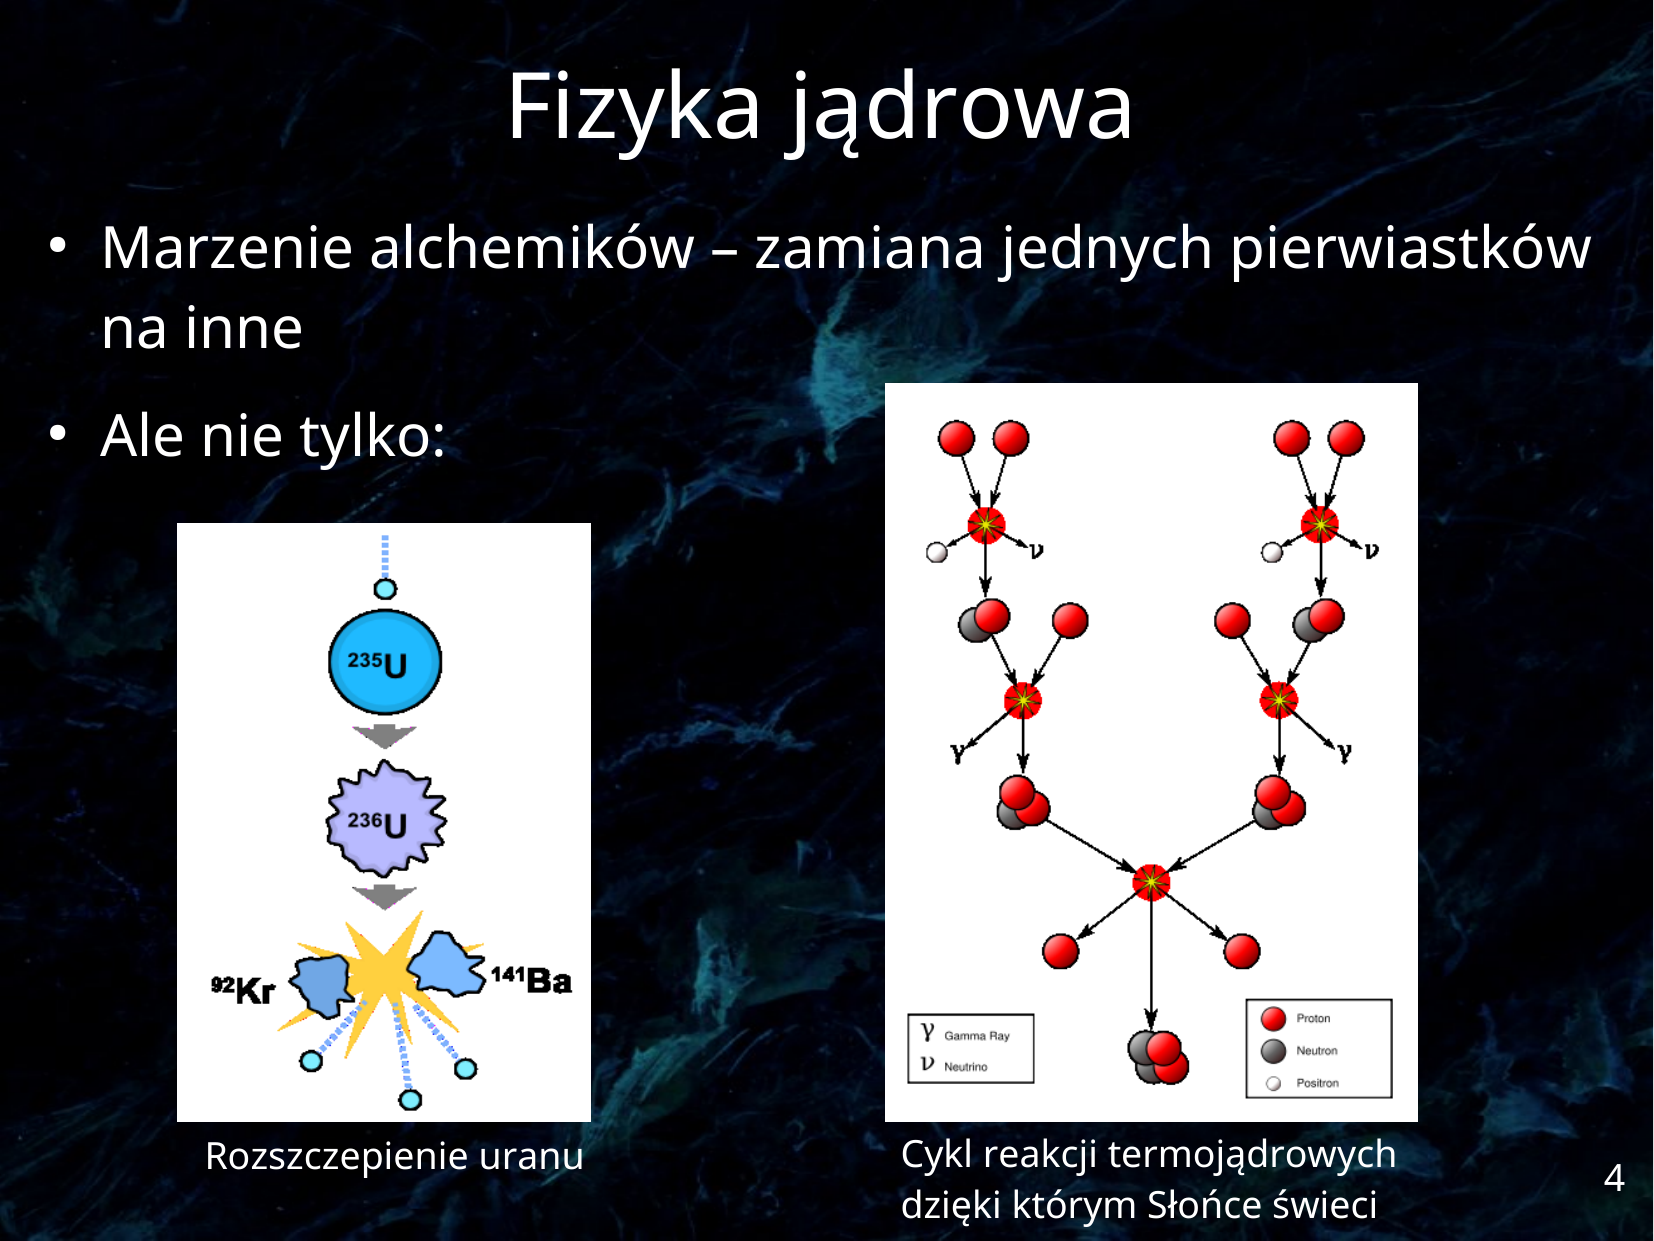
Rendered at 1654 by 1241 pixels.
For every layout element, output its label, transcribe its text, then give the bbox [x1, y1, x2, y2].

title Fizyka jądrowa [77, 29, 1565, 178]
text_box Cykl reakcji termojądrowych dzięki którym Słońce świeci [885, 1120, 1419, 1241]
list Marzenie alchemików – zamiana jednych pierwiastków na inne Ale nie tylko: [29, 206, 1625, 1123]
picture [885, 383, 1418, 1120]
text_box Rozszczepienie uranu [189, 1122, 591, 1190]
picture [0, 0, 1654, 1241]
